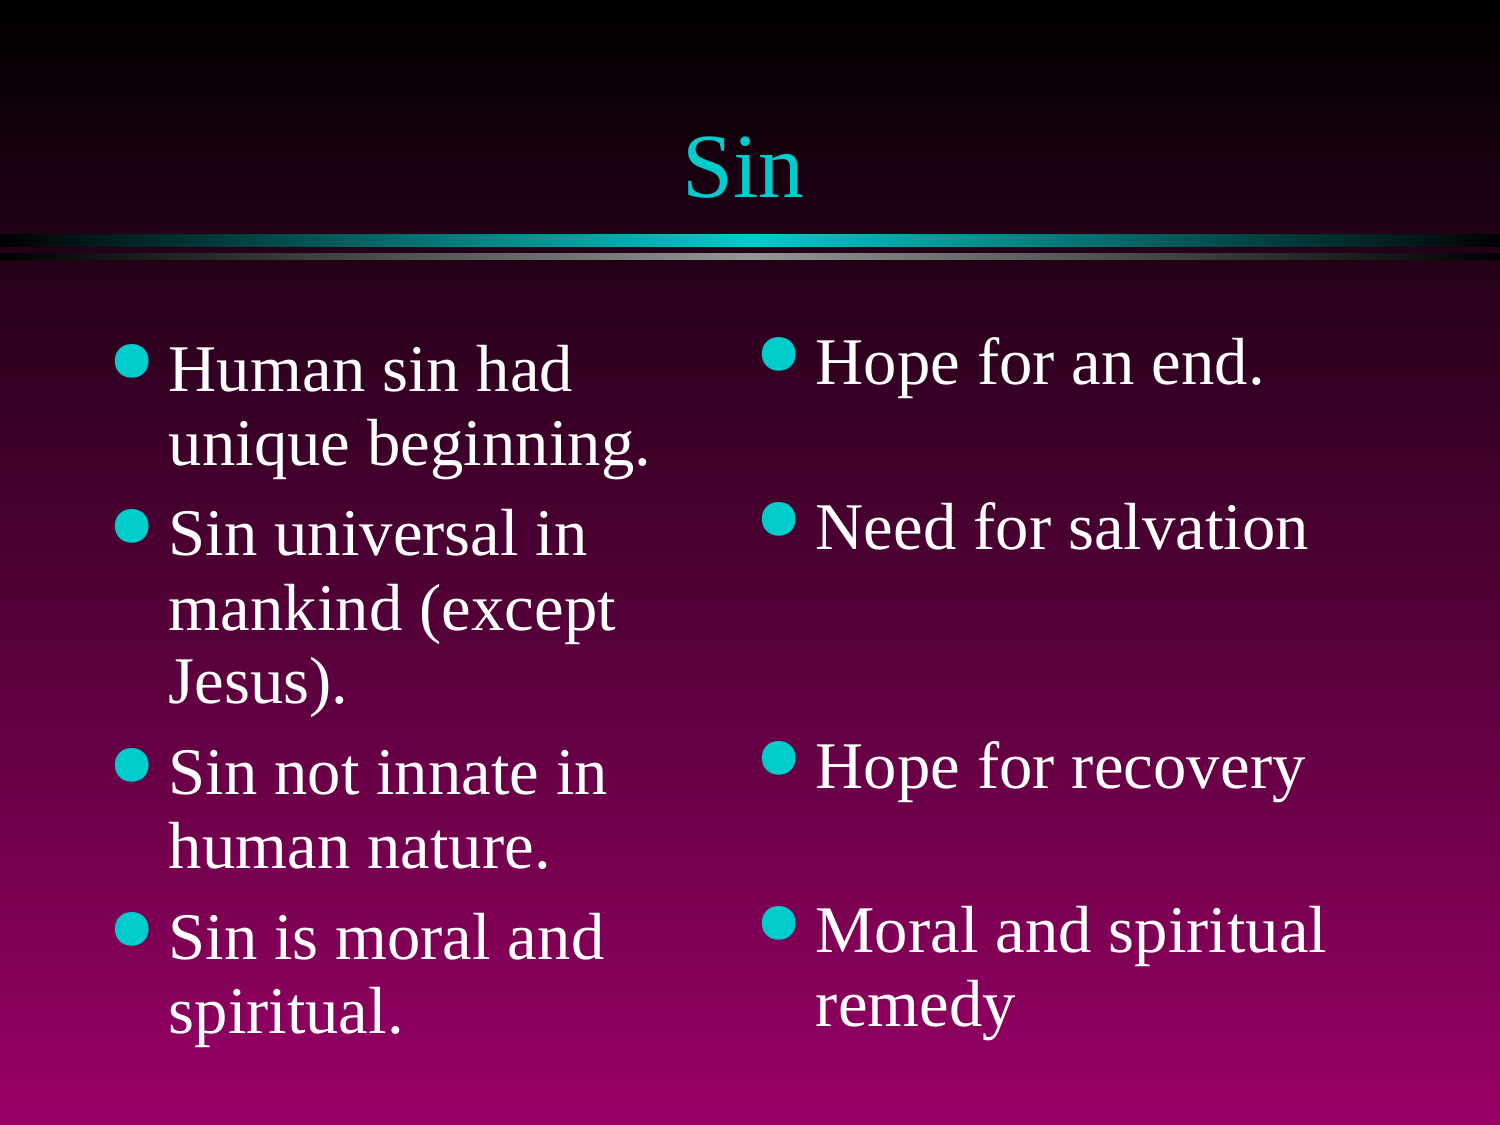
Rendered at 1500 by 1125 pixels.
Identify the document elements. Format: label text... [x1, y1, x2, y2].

list Human sin had unique beginning. Sin universal in mankind (except Jesus). Sin not innate in human nature. Sin is moral and spiritual. [112, 331, 741, 1075]
title Sin [99, 37, 1388, 225]
list Hope for an end. Need for salvation Hope for recovery Moral and spiritual remedy [759, 324, 1388, 1068]
